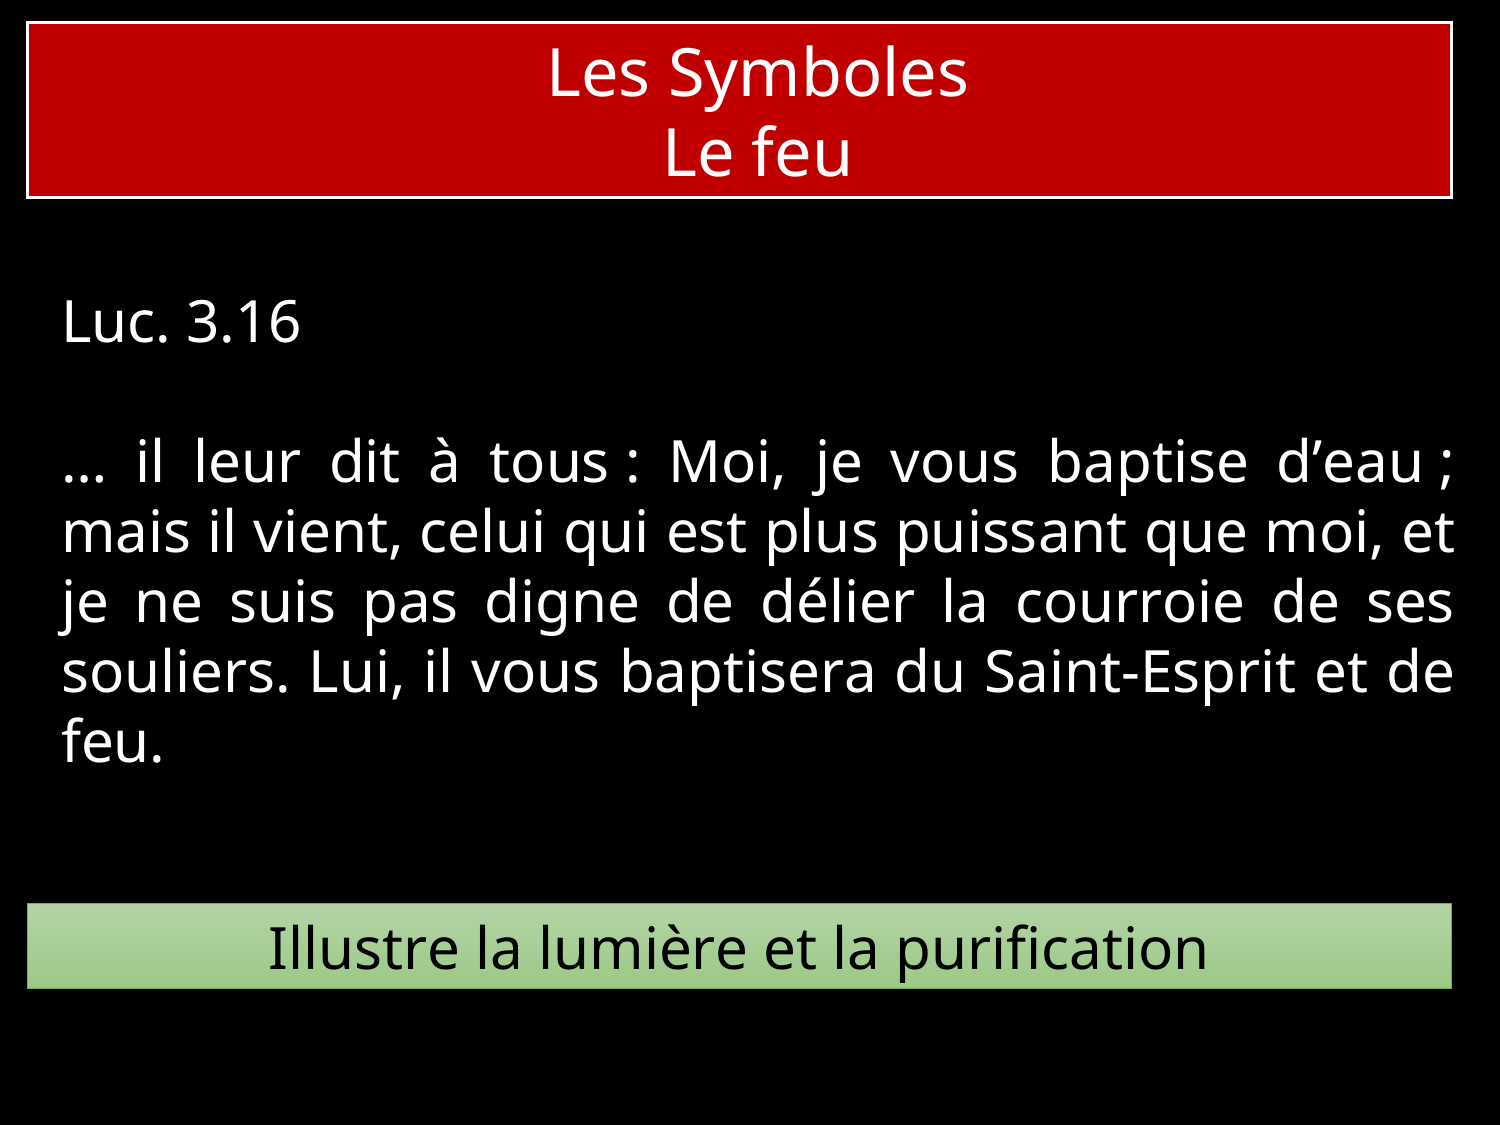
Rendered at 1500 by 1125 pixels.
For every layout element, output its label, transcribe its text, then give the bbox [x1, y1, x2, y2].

text_box Illustre la lumière et la purification [27, 903, 1452, 989]
text_box Les Symboles Le feu [27, 22, 1452, 198]
text_box Luc. 3.16 … il leur dit à tous : Moi, je vous baptise d’eau ; mais il vient, celui qui est plus puissant que moi, et je ne suis pas digne de délier la courroie de ses souliers. Lui, il vous baptisera du Saint-Esprit et de feu. [46, 276, 1471, 782]
